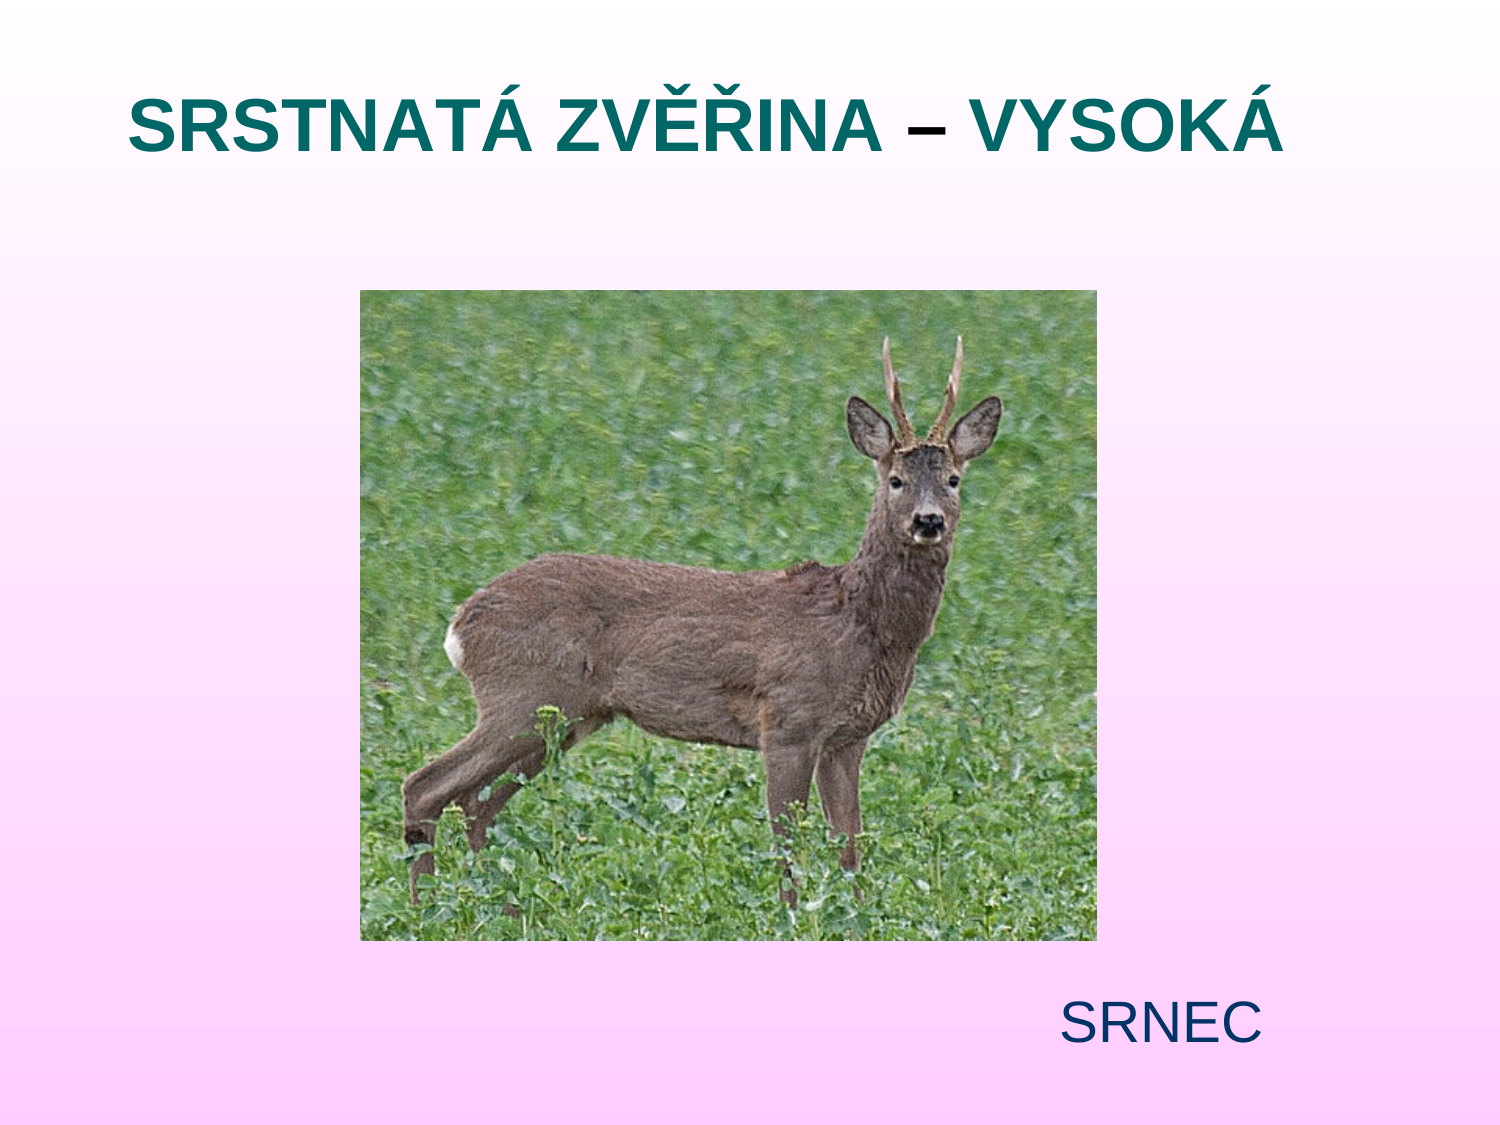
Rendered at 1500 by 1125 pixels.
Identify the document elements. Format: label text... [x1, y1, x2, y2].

picture [360, 290, 1097, 941]
title SRSTNATÁ ZVĚŘINA – VYSOKÁ [112, 11, 1389, 176]
text_box SRNEC [1045, 976, 1424, 1062]
